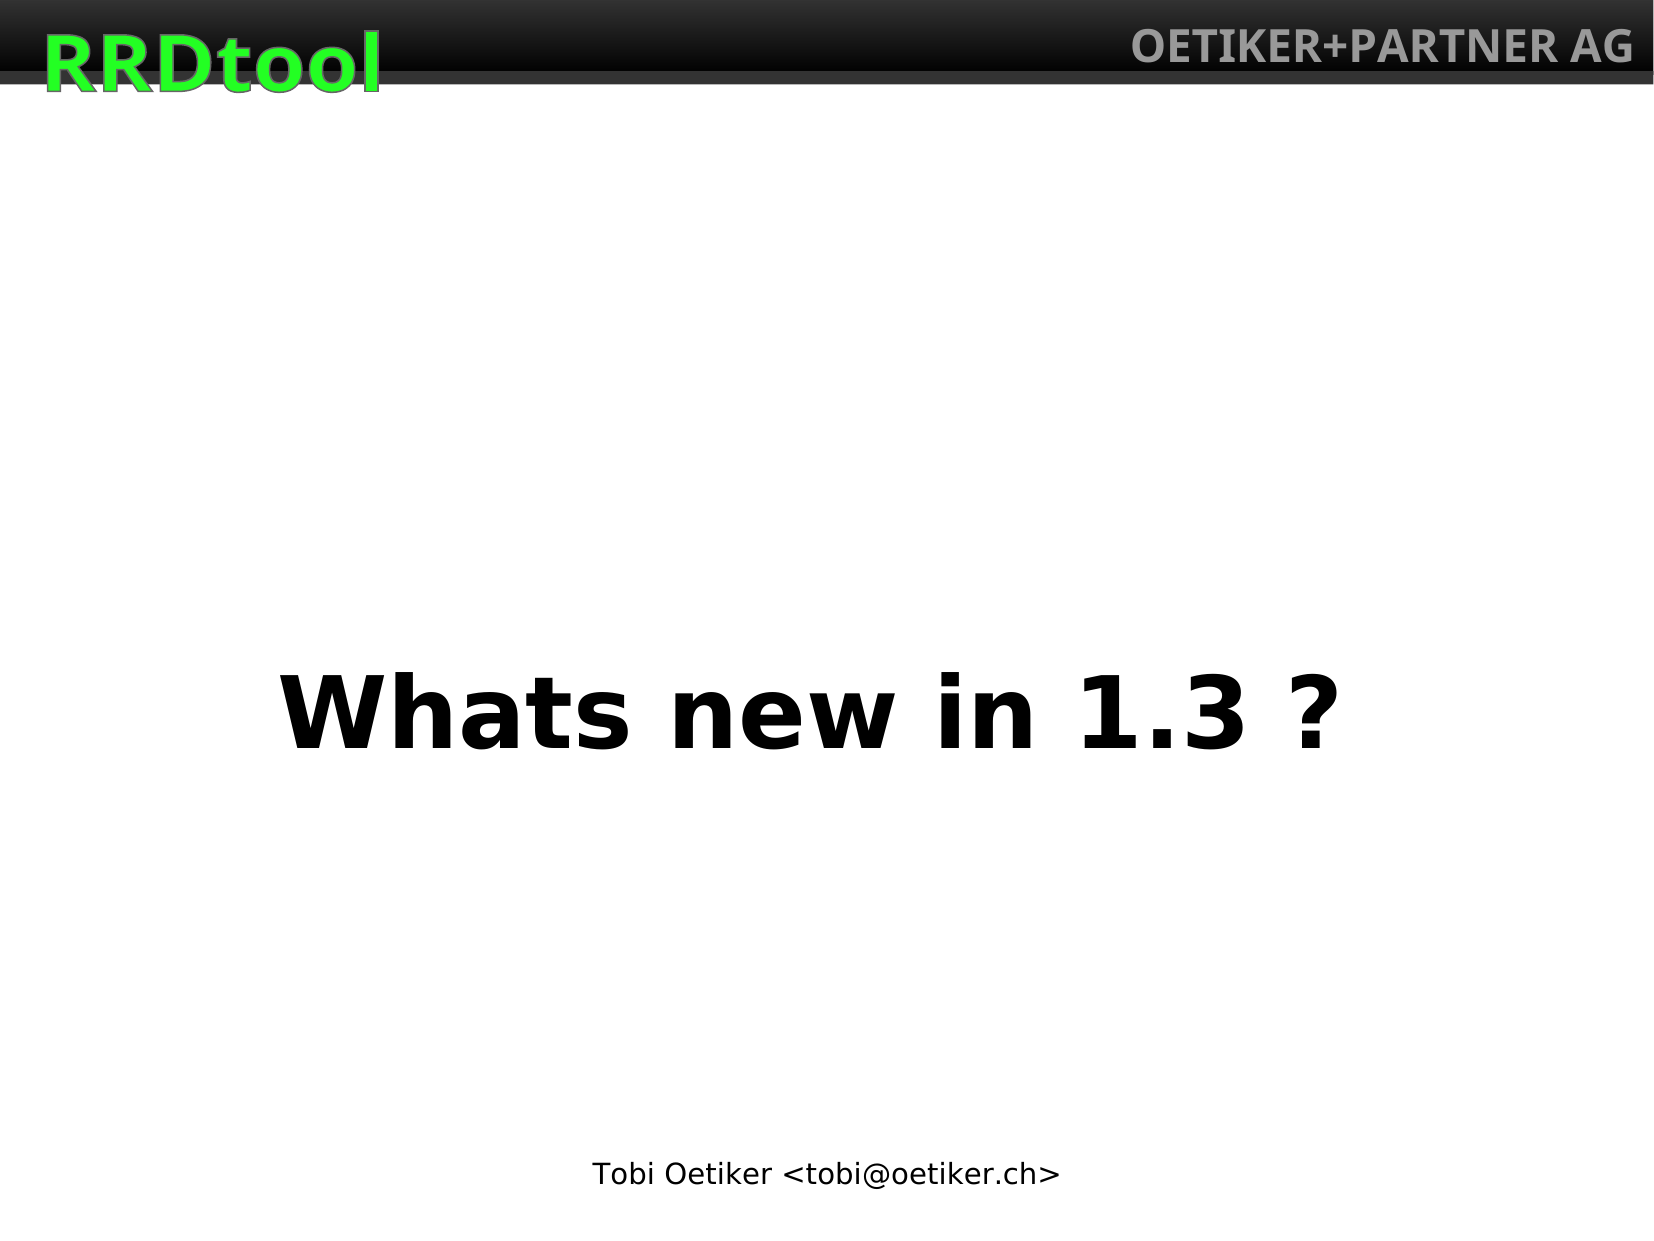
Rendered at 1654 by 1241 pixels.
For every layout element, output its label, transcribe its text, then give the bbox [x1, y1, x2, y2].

text_box Whats new in 1.3 ? [50, 337, 1571, 1092]
